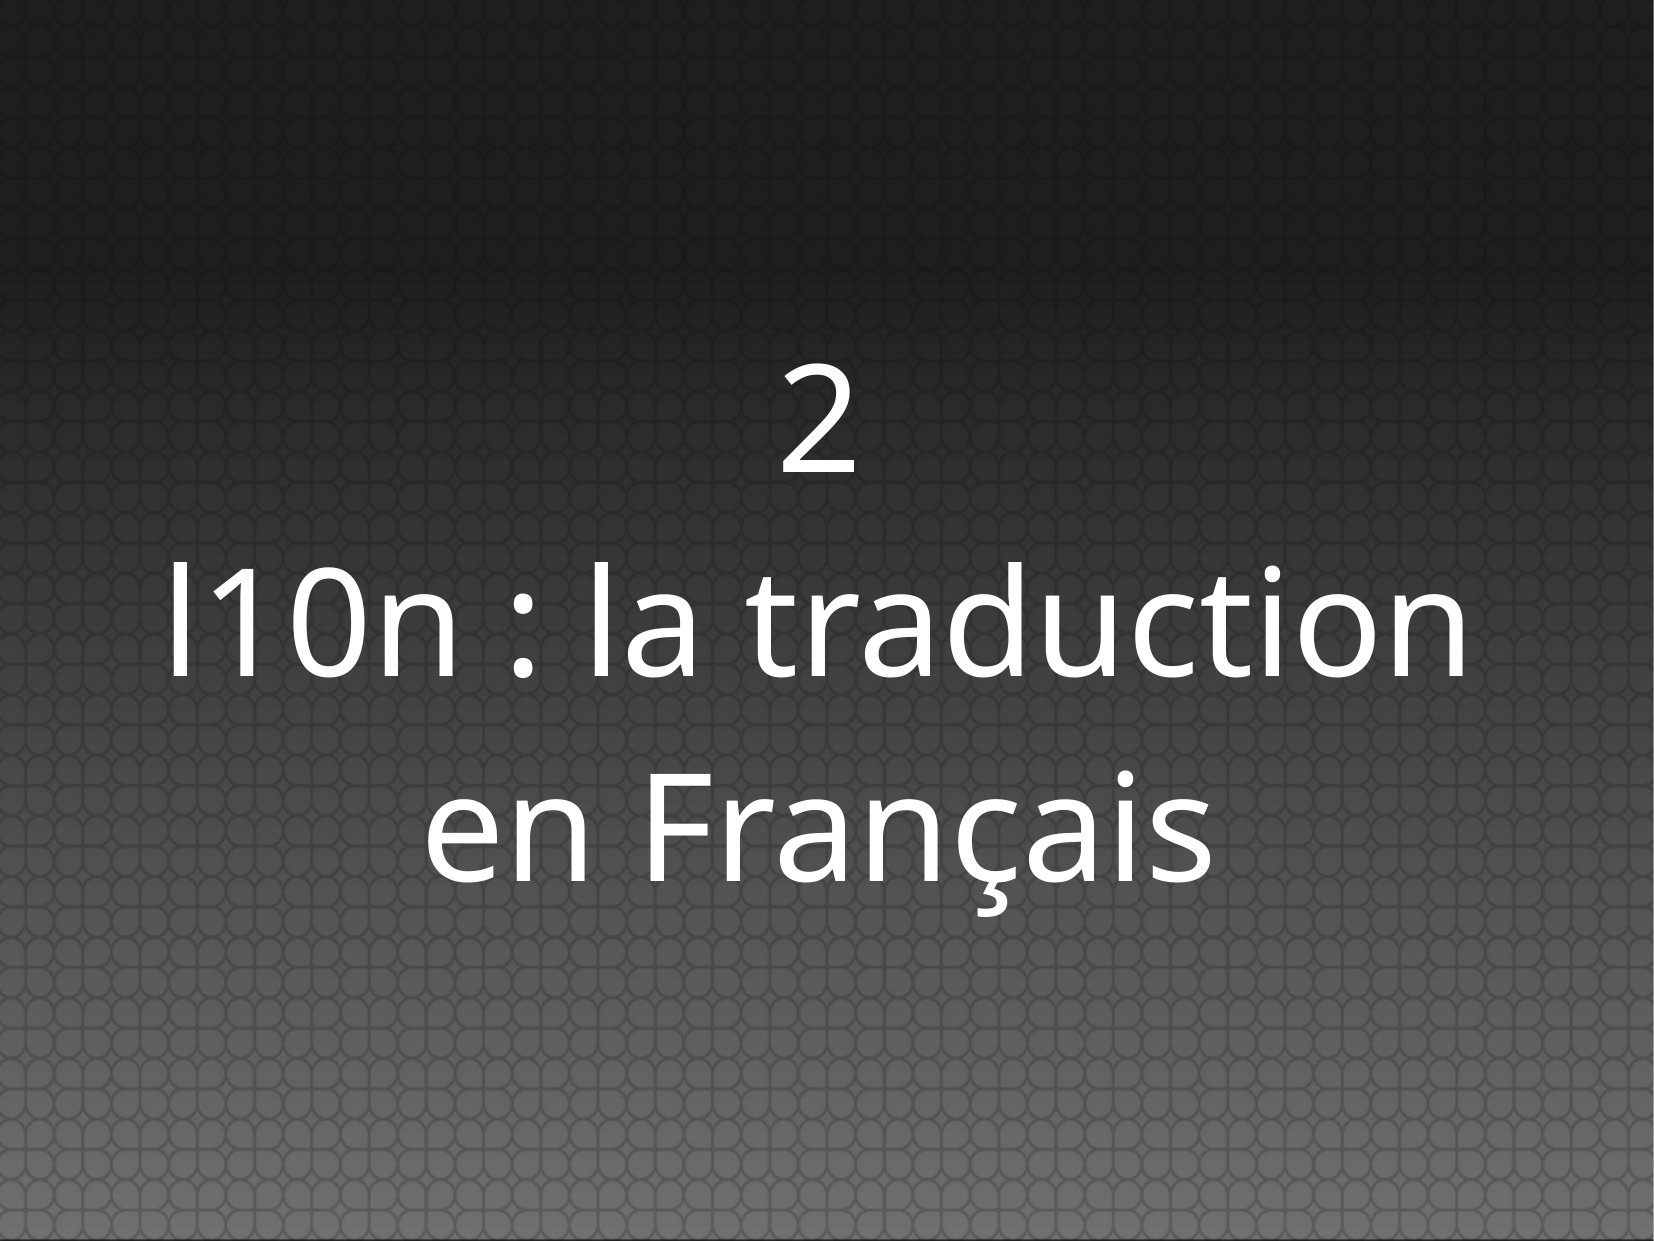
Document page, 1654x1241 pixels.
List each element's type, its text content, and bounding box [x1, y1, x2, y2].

title 2 l10n : la traduction en Français [75, 390, 1564, 848]
picture [0, 0, 1654, 1241]
